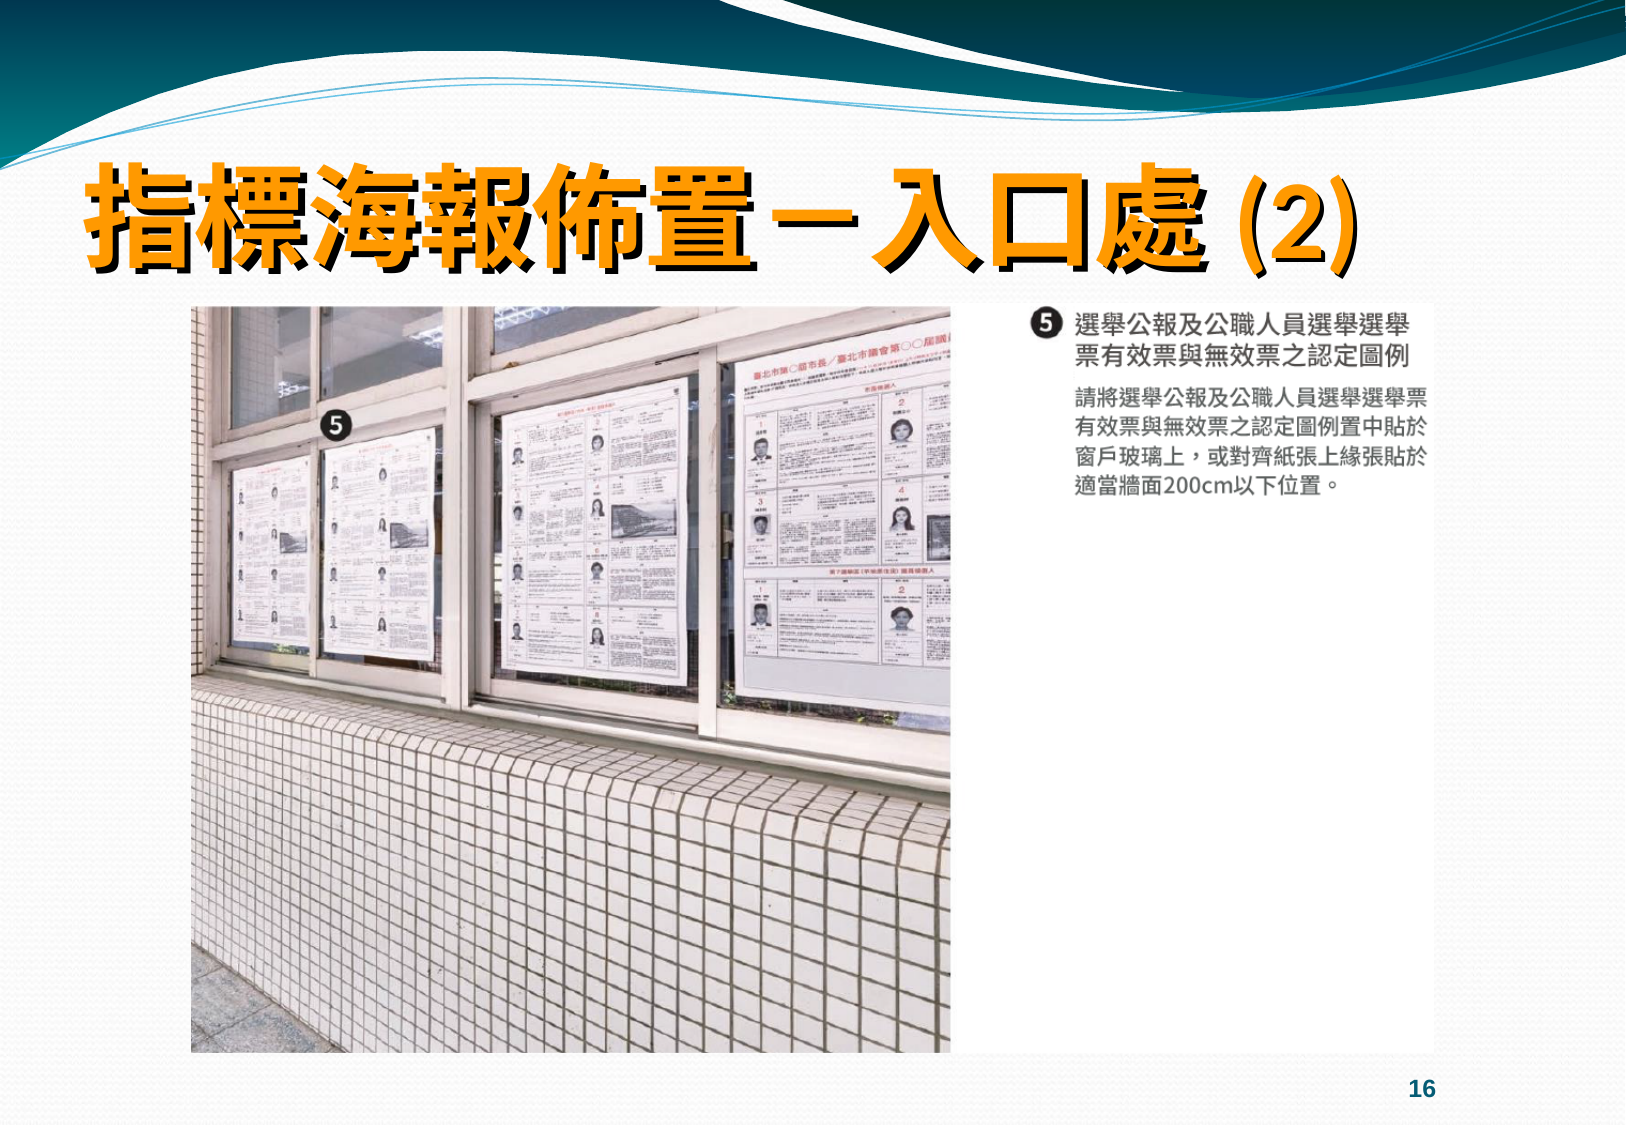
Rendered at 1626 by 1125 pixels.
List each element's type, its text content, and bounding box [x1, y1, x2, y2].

picture [191, 303, 1434, 1053]
text_box 16 [1408, 1042, 1544, 1103]
title 指標海報佈置－入口處(2) [81, 115, 1544, 304]
